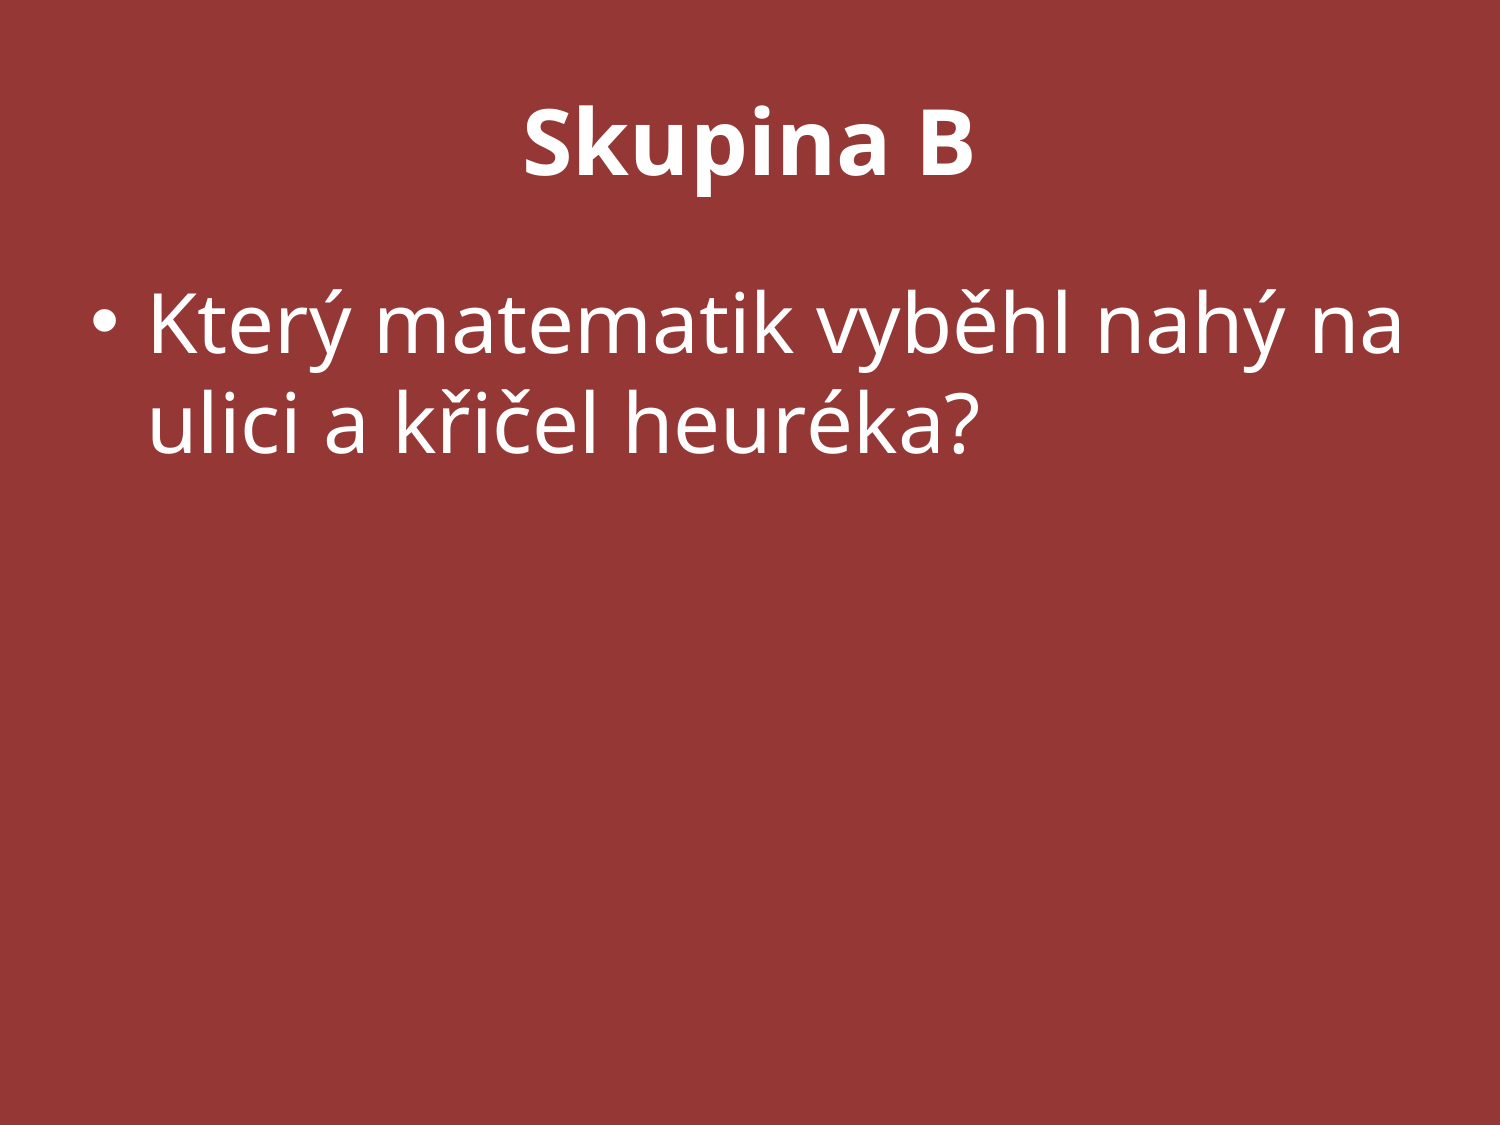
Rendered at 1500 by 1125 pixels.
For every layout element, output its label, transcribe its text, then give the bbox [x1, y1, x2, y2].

list Který matematik vyběhl nahý na ulici a křičel heuréka? [75, 262, 1426, 1006]
title Skupina B [75, 45, 1426, 233]
